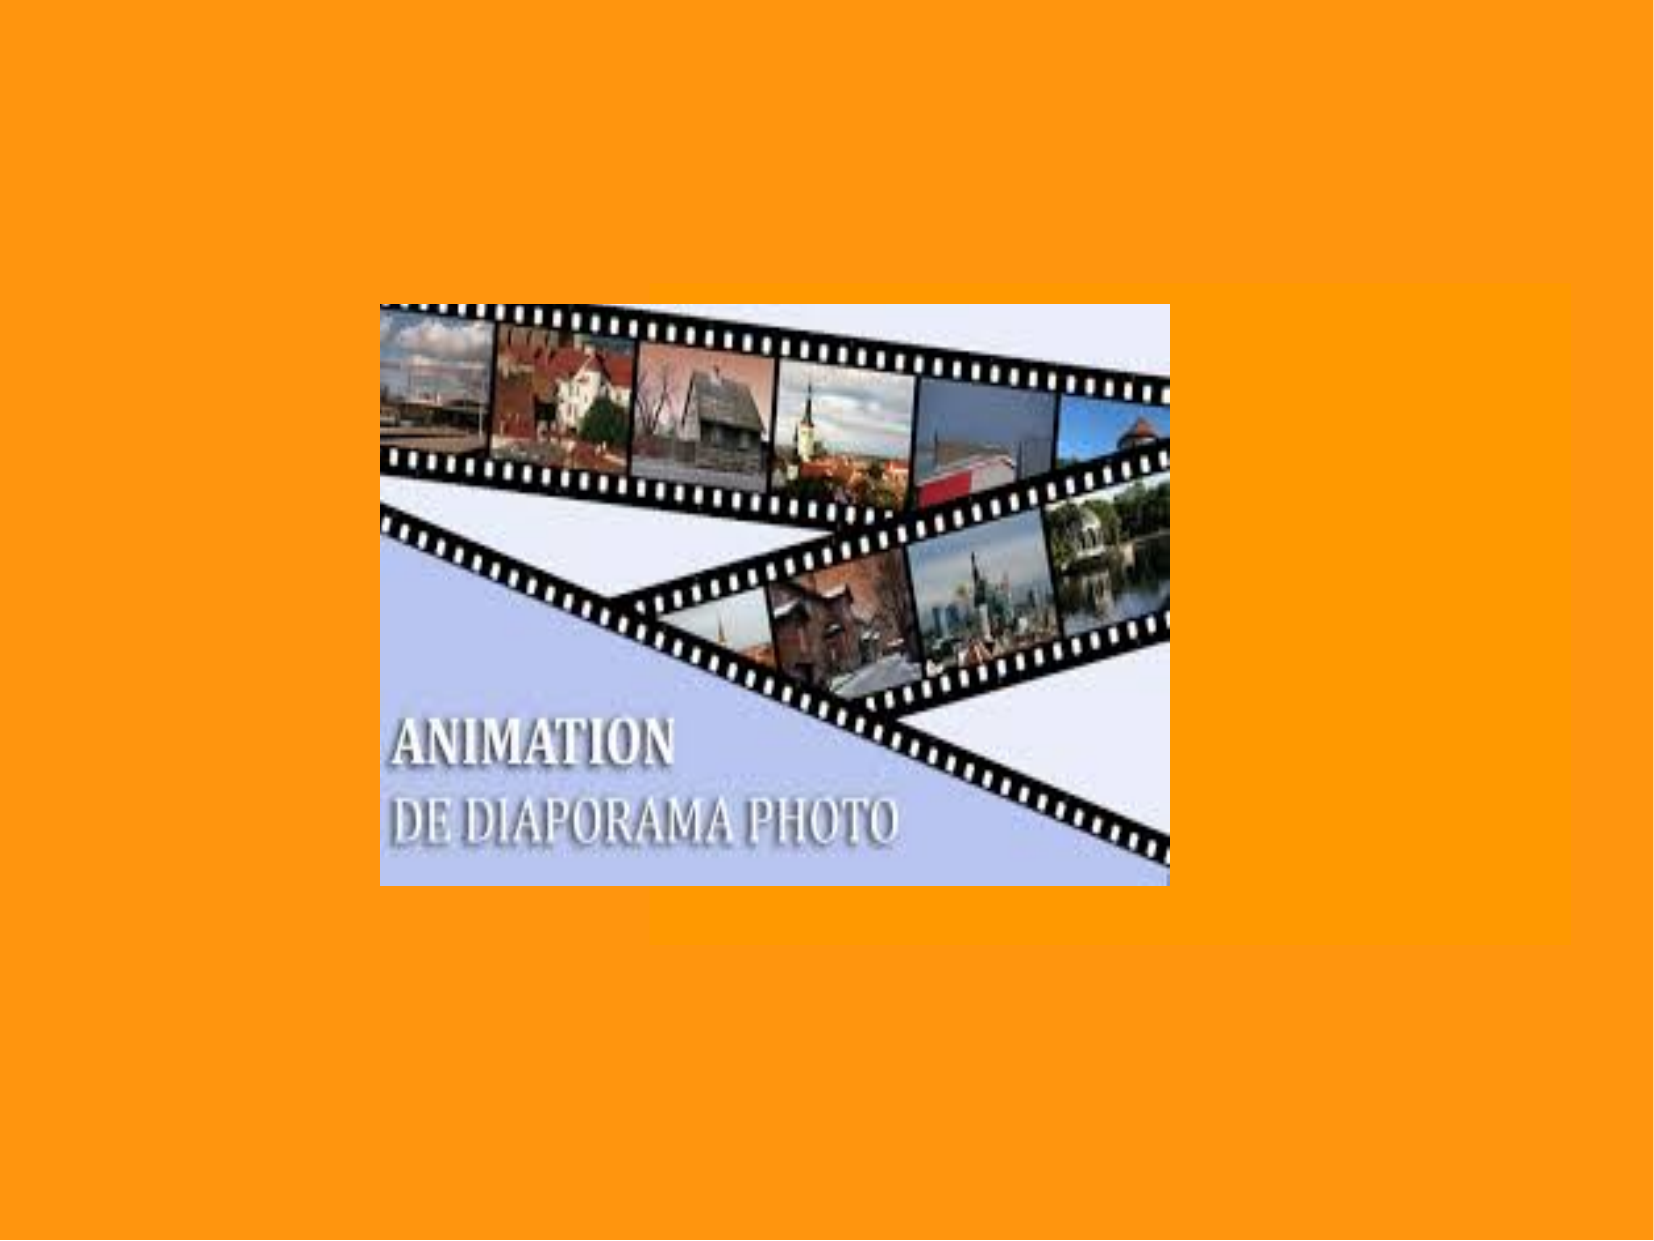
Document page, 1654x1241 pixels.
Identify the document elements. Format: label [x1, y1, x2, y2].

picture [380, 304, 1170, 886]
text_box [649, 283, 1571, 945]
